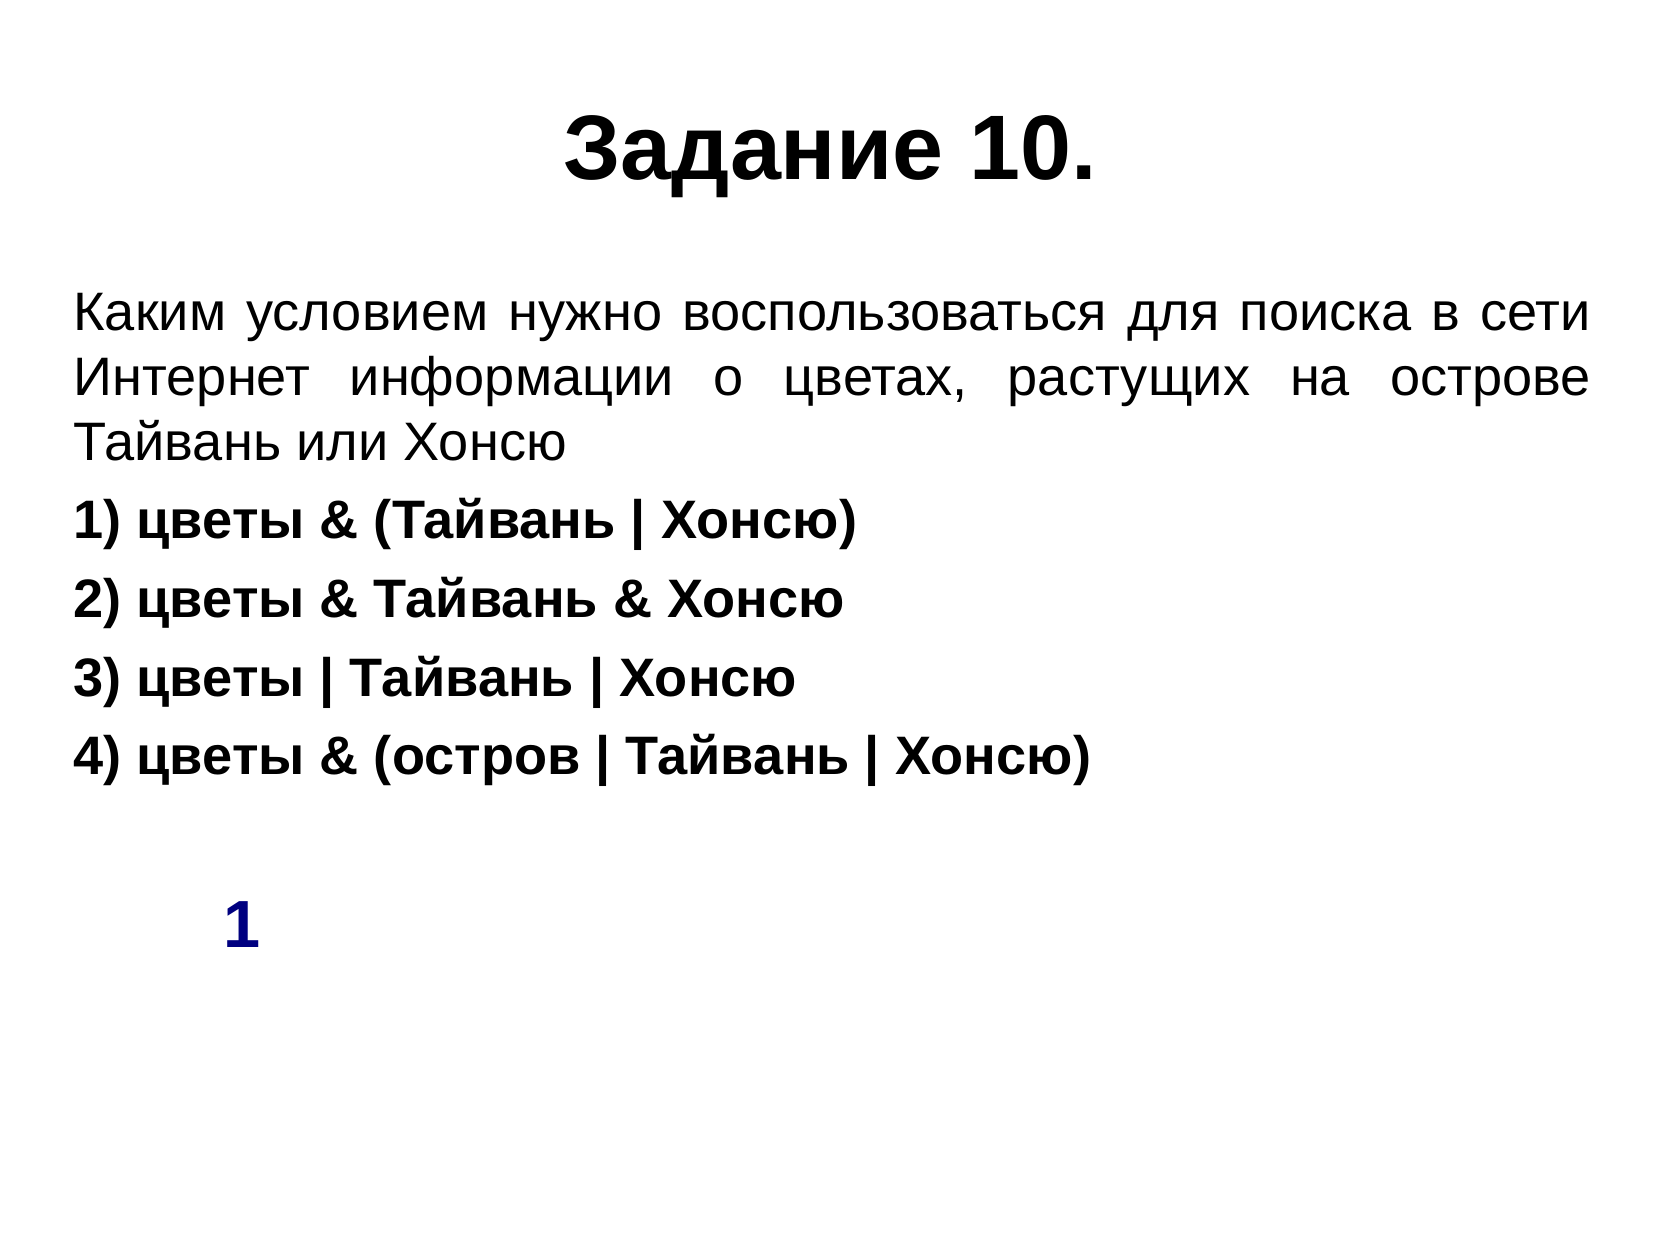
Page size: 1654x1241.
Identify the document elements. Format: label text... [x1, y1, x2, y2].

title Задание 10. [82, 68, 1571, 268]
list Каким условием нужно воспользоваться для поиска в сети Интернет информации о цветах, растущих на острове Тайвань или Хонсю 1) цветы & (Тайвань | Хонсю) 2) цветы & Тайвань & Хонсю 3) цветы | Тайвань | Хонсю 4) цветы & (остров | Тайвань | Хонсю) 1 [58, 268, 1609, 1194]
